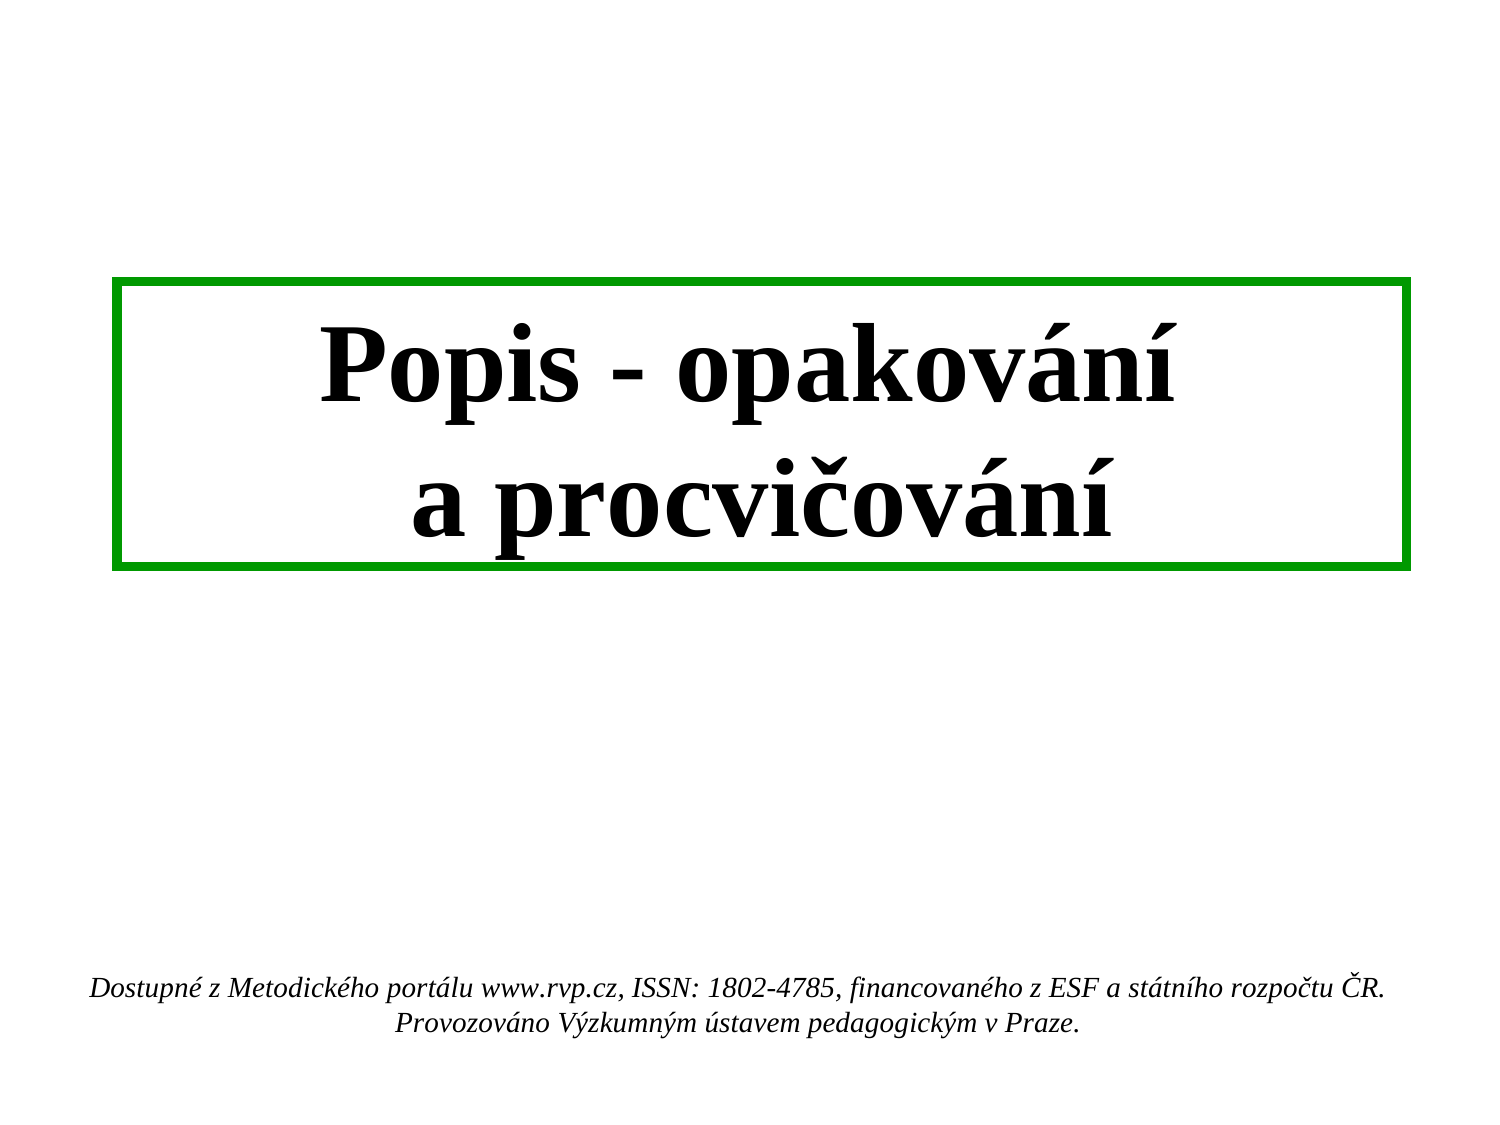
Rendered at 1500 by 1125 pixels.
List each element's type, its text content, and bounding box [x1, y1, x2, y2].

text_box Popis - opakování a procvičování [117, 281, 1407, 567]
text_box Dostupné z Metodického portálu www.rvp.cz, ISSN: 1802-4785, financovaného z ESF a státního rozpočtu ČR. Provozováno Výzkumným ústavem pedagogickým v Praze. [35, 960, 1442, 1047]
